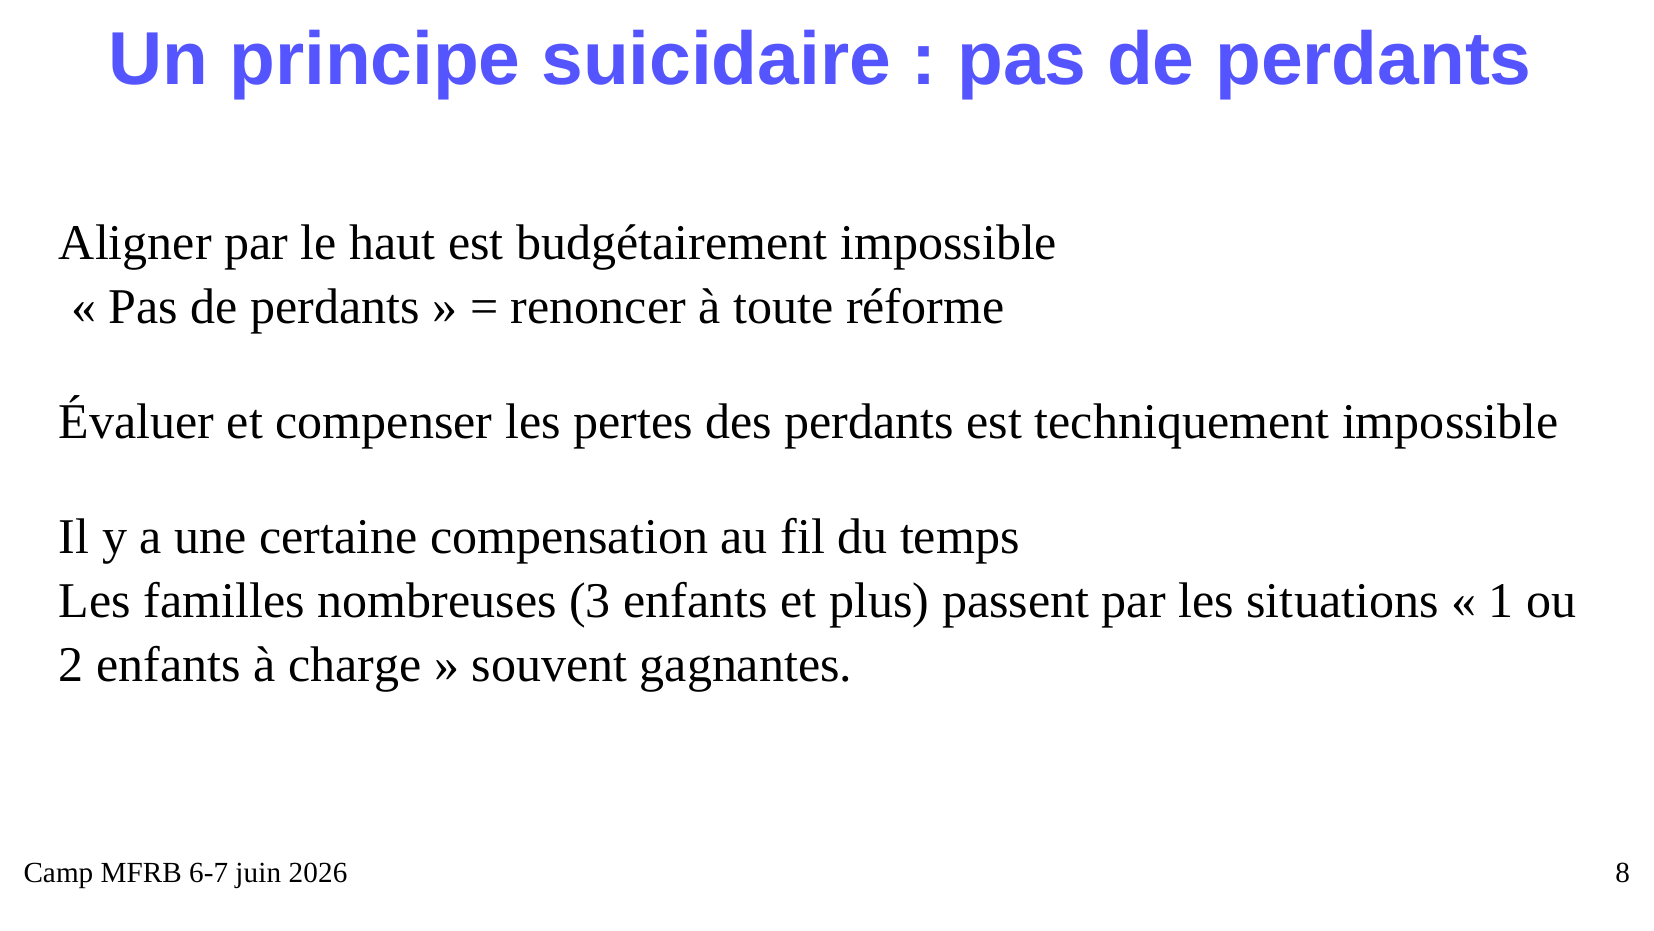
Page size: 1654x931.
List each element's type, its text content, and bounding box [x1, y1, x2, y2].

text_box Aligner par le haut est budgétairement impossible « Pas de perdants » = renoncer à toute réforme Évaluer et compenser les pertes des perdants est techniquement impossible Il y a une certaine compensation au fil du temps Les familles nombreuses (3 enfants et plus) passent par les situations « 1 ou 2 enfants à charge » souvent gagnantes. [59, 206, 1595, 808]
title Un principe suicidaire : pas de perdants [76, 0, 1565, 119]
